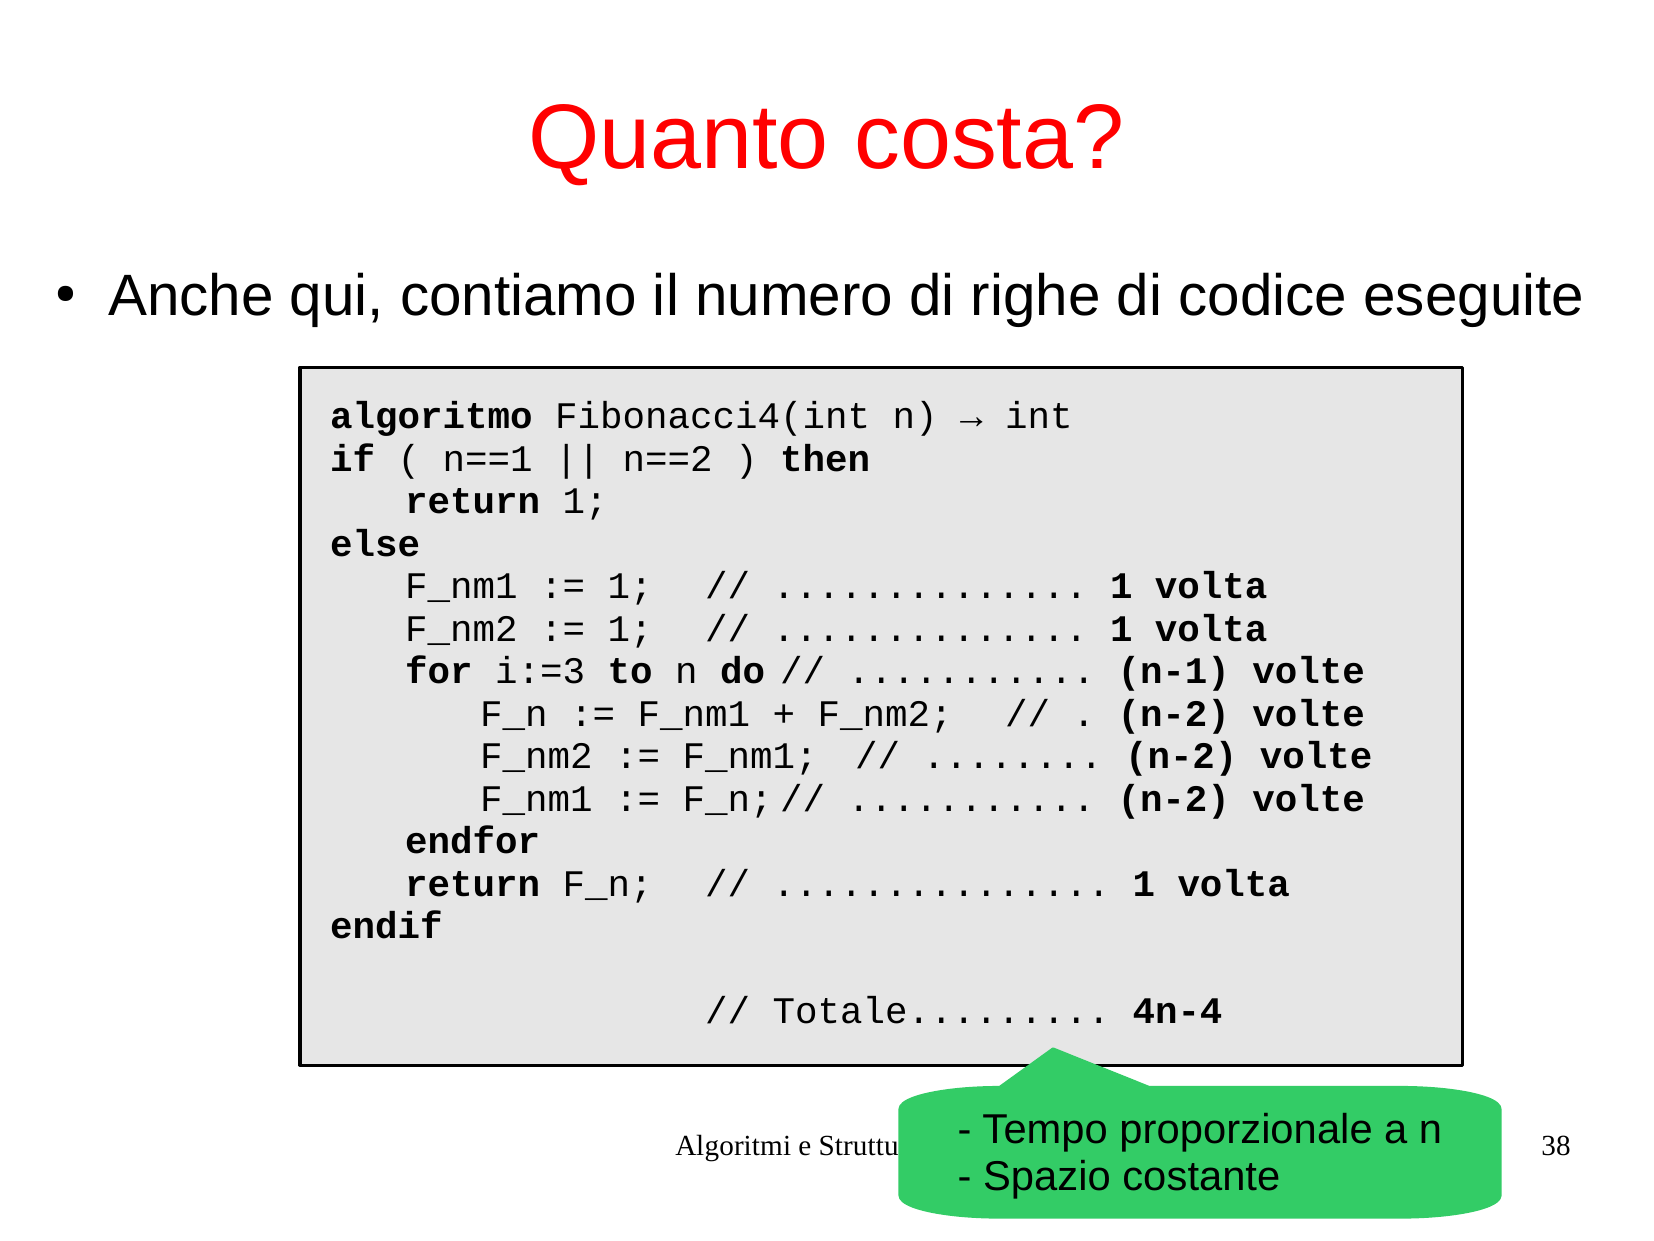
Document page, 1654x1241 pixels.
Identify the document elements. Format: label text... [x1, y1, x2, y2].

title Quanto costa? [82, 49, 1571, 226]
list Anche qui, contiamo il numero di righe di codice eseguite [37, 262, 1613, 1109]
text_box - Tempo proporzionale a n - Spazio costante [900, 1048, 1501, 1218]
text_box algoritmo Fibonacci4(int n) → int if ( n==1 || n==2 ) then return 1; else F_nm1 := 1; // .............. 1 volta F_nm2 := 1; // .............. 1 volta for i:=3 to n do // ........... (n-1) volte F_n := F_nm1 + F_nm2; // . (n-2) volte F_nm2 := F_nm1; // ........ (n-2) volte F_nm1 := F_n; // ........... (n-2) volte endfor return F_n; // ............... 1 volta endif // Totale......... 4n-4 [300, 367, 1463, 1066]
